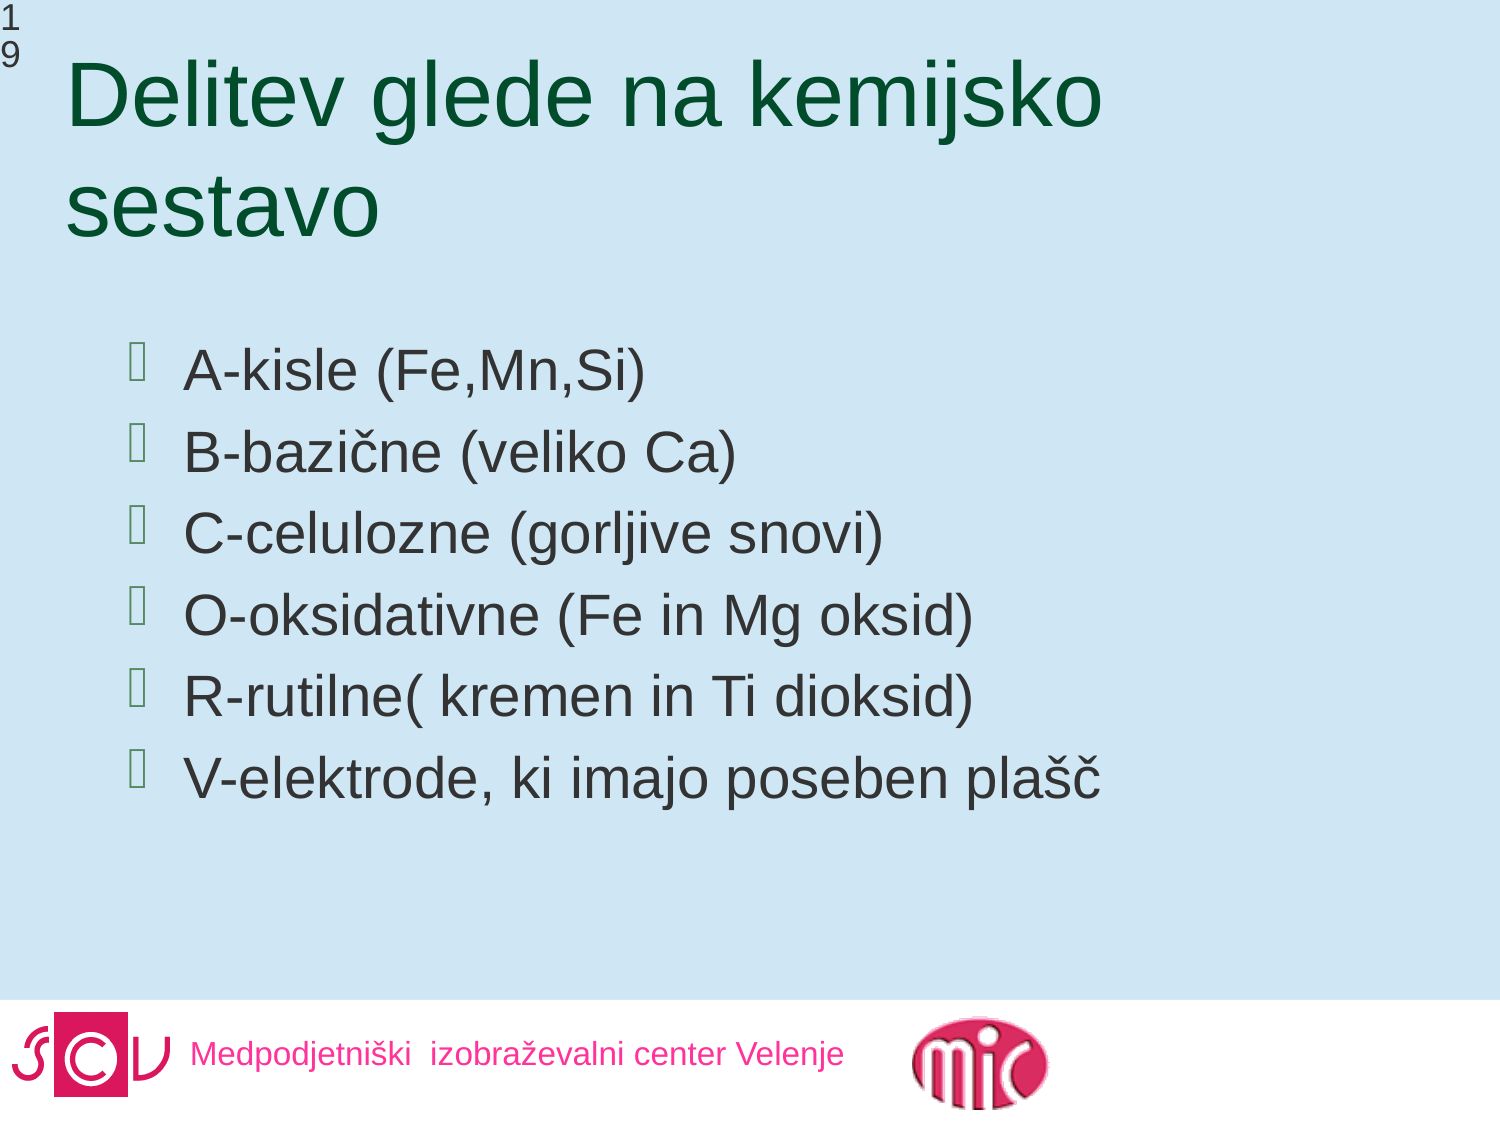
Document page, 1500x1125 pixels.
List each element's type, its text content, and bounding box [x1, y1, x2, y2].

picture [912, 1012, 1050, 1110]
picture [12, 1012, 170, 1097]
list A-kisle (Fe,Mn,Si) B-bazične (veliko Ca) C-celulozne (gorljive snovi) O-oksidativne (Fe in Mg oksid) R-rutilne( kremen in Ti dioksid) V-elektrode, ki imajo poseben plašč [112, 324, 1388, 1000]
title Delitev glede na kemijsko sestavo [50, 75, 1463, 263]
